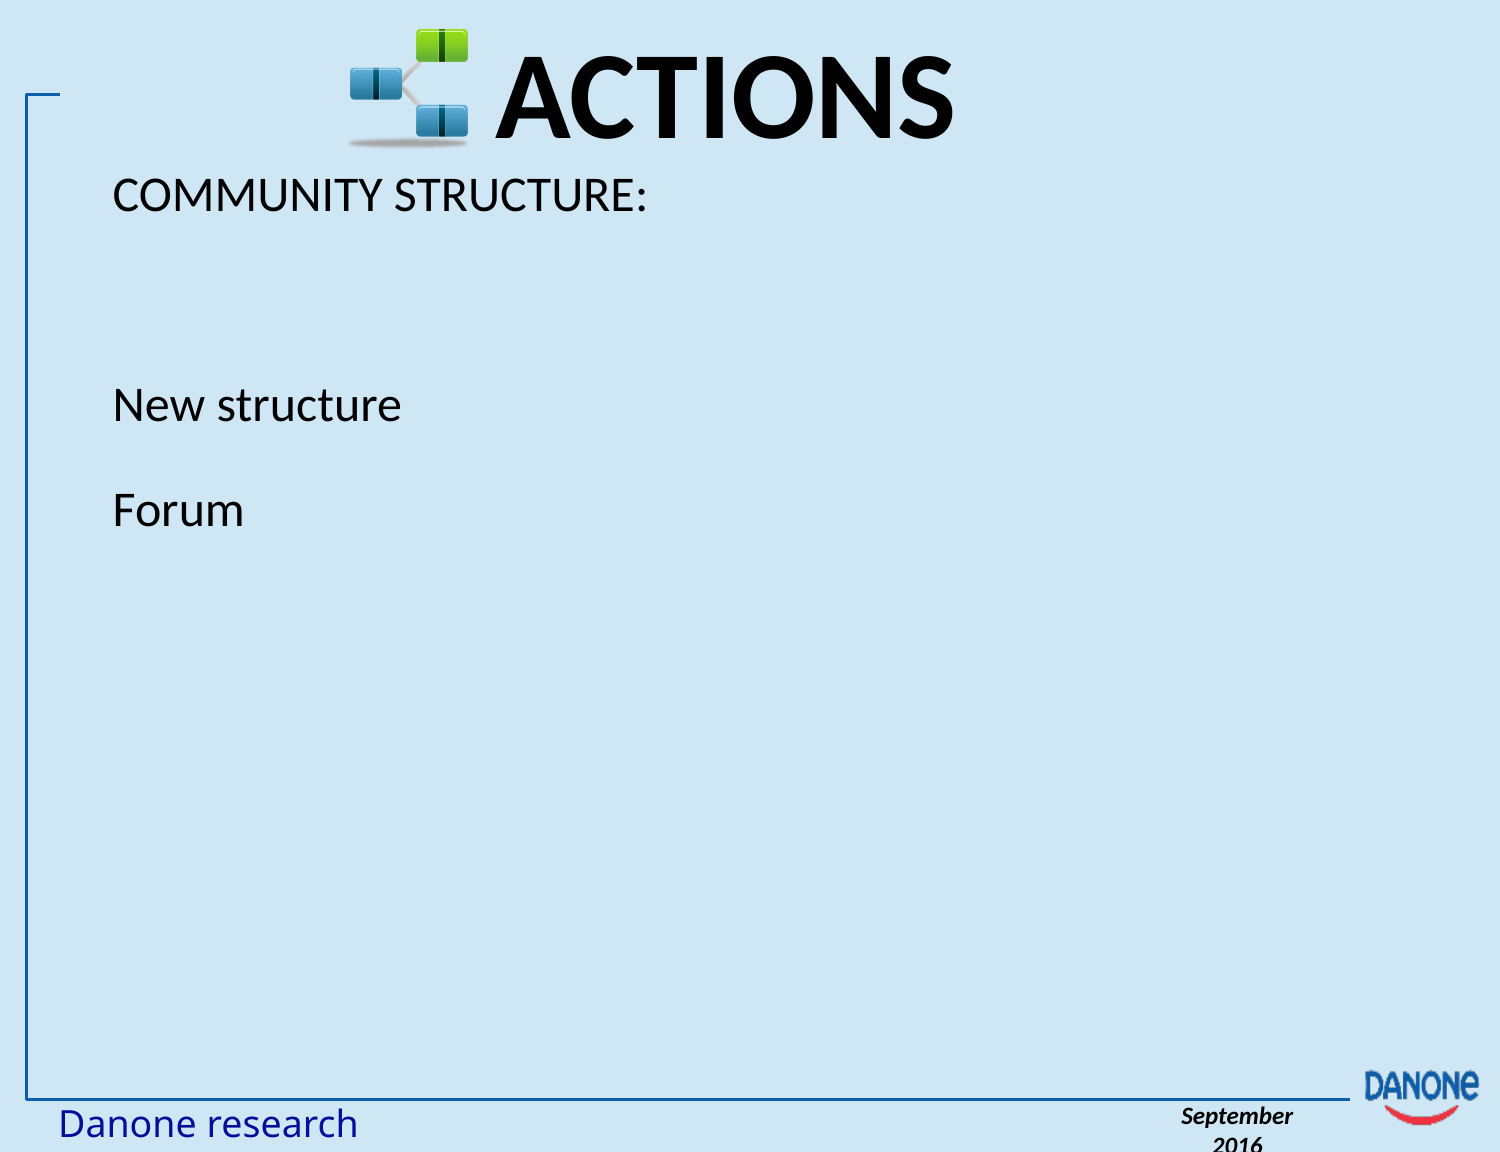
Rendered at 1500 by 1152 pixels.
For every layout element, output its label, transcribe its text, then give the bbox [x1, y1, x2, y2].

text_box ACTIONS [480, 5, 972, 171]
text_box COMMUNITY STRUCTURE: New structure Forum [98, 153, 664, 679]
text_box Danone research [43, 1092, 392, 1152]
picture [347, 28, 470, 150]
text_box September 2016 [1147, 1092, 1327, 1152]
picture [1362, 1067, 1482, 1130]
